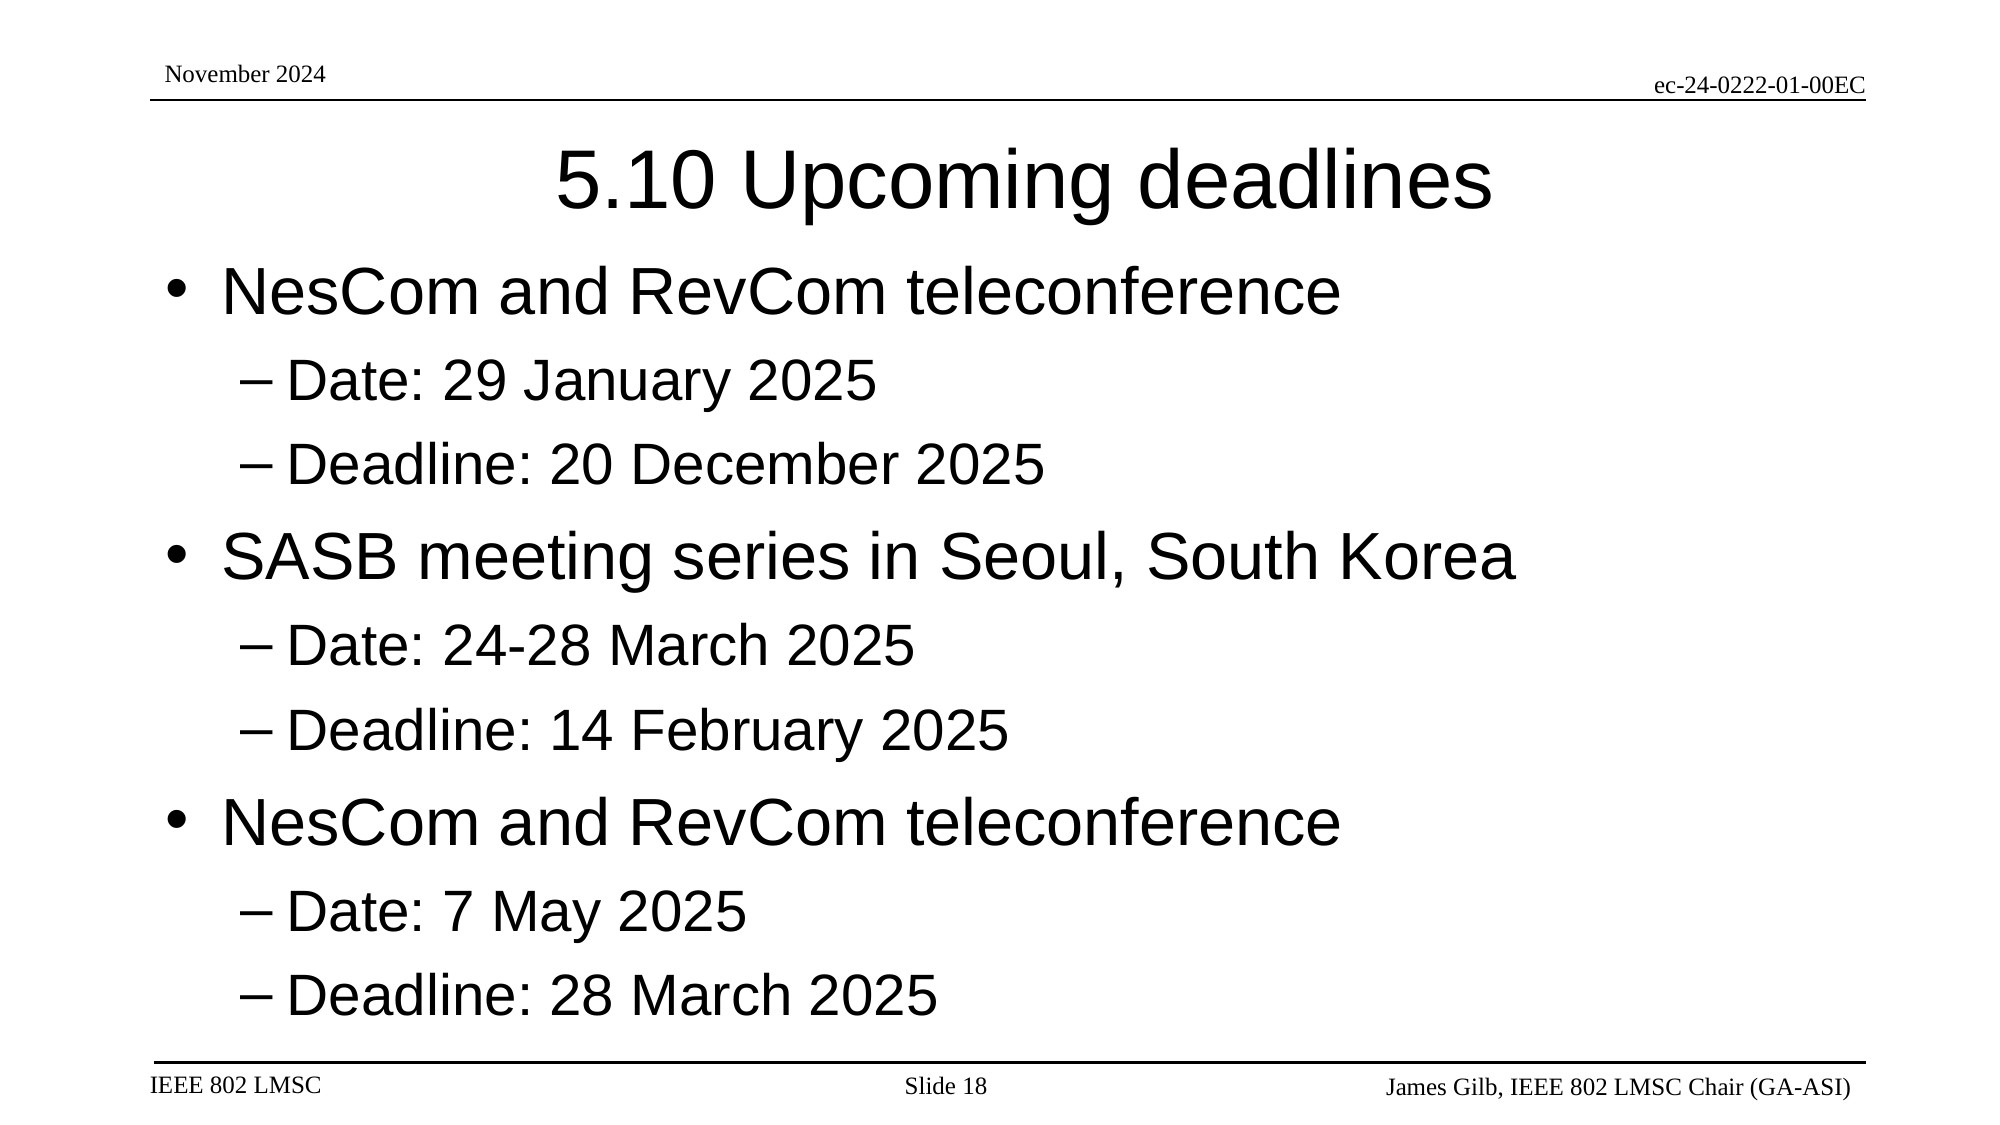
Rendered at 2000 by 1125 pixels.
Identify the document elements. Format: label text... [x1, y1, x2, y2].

list NesCom and RevCom teleconference Date: 29 January 2025 Deadline: 20 December 2025 SASB meeting series in Seoul, South Korea Date: 24-28 March 2025 Deadline: 14 February 2025 NesCom and RevCom teleconference Date: 7 May 2025 Deadline: 28 March 2025 [149, 239, 1900, 1051]
title 5.10 Upcoming deadlines [149, 112, 1900, 238]
